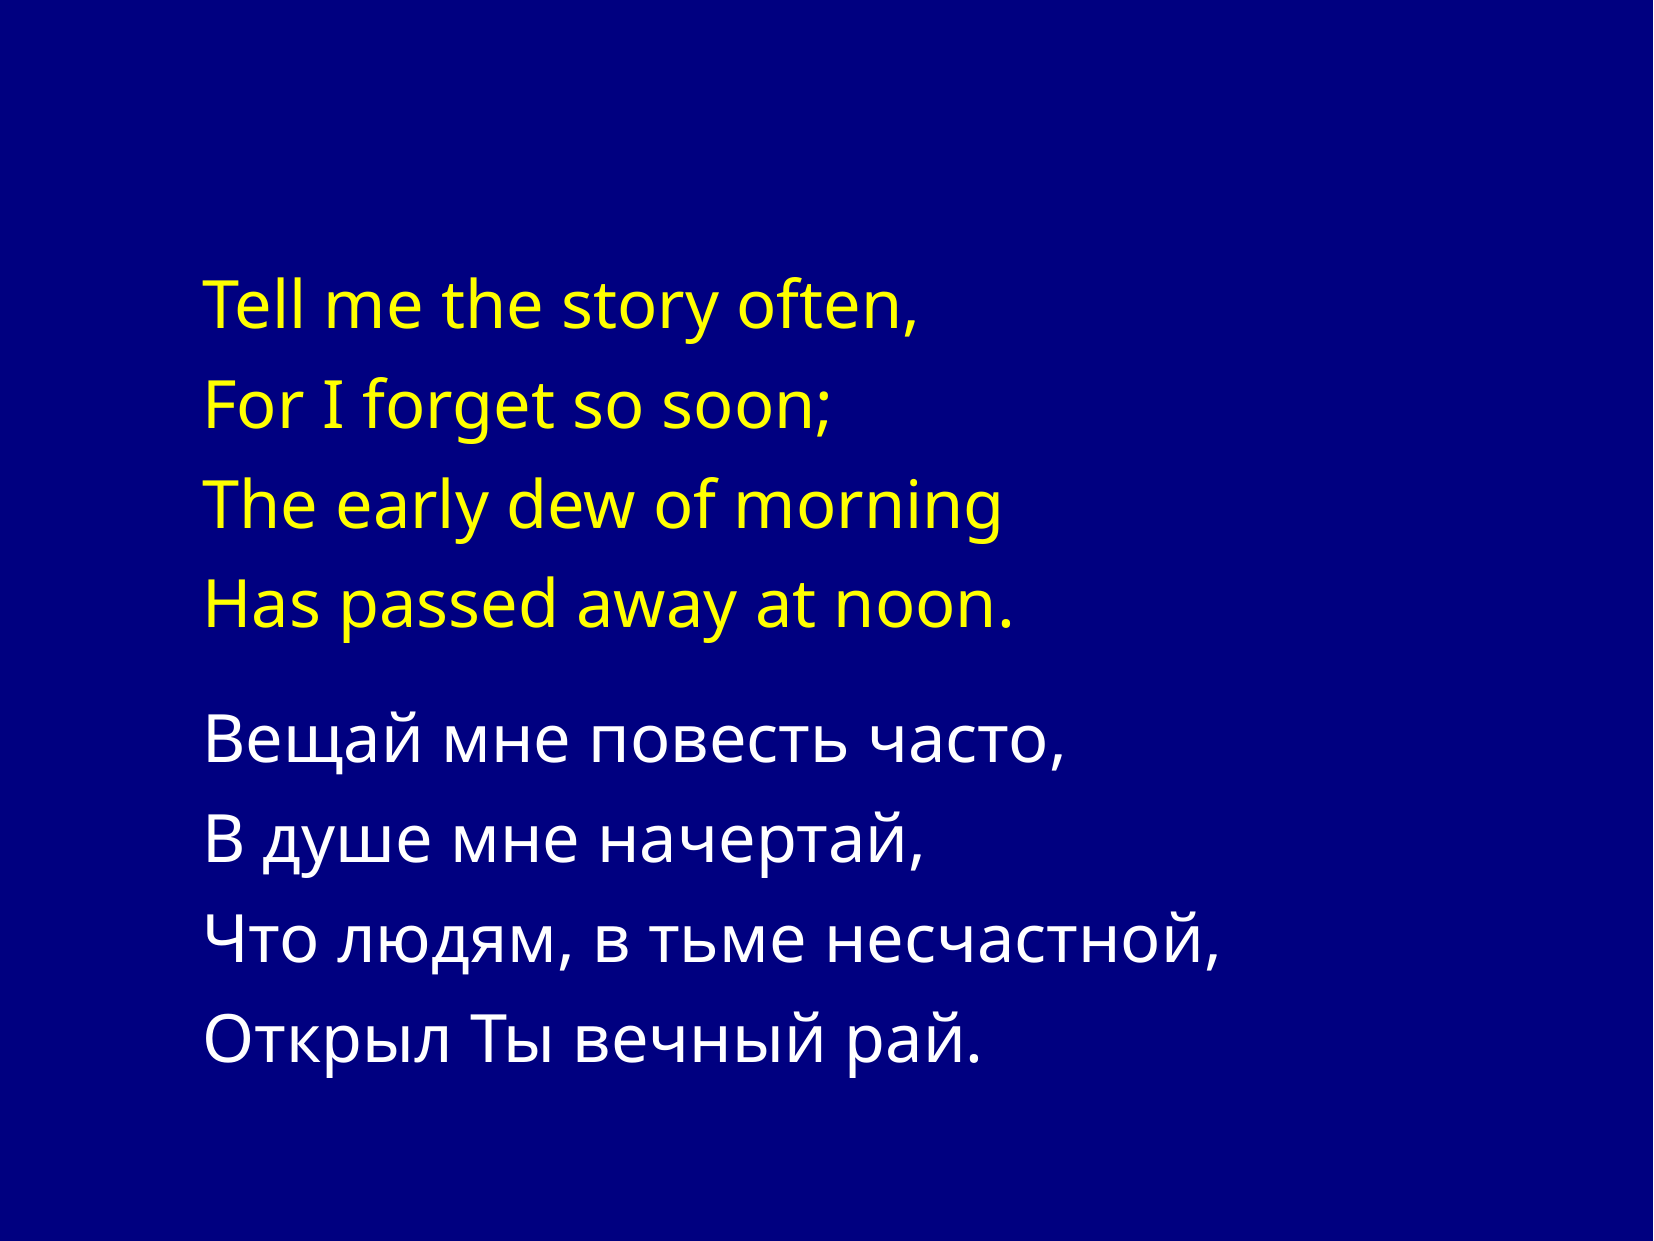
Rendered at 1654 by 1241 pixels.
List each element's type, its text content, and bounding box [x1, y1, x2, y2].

text_box Вещай мне повесть часто, В душе мне начертай, Что людям, в тьме несчастной, Открыл Ты вечный рай. [75, 675, 1576, 1163]
text_box Tell me the story often, For I forget so soon; The early dew of morning Has passed away at noon. [75, 150, 1576, 638]
